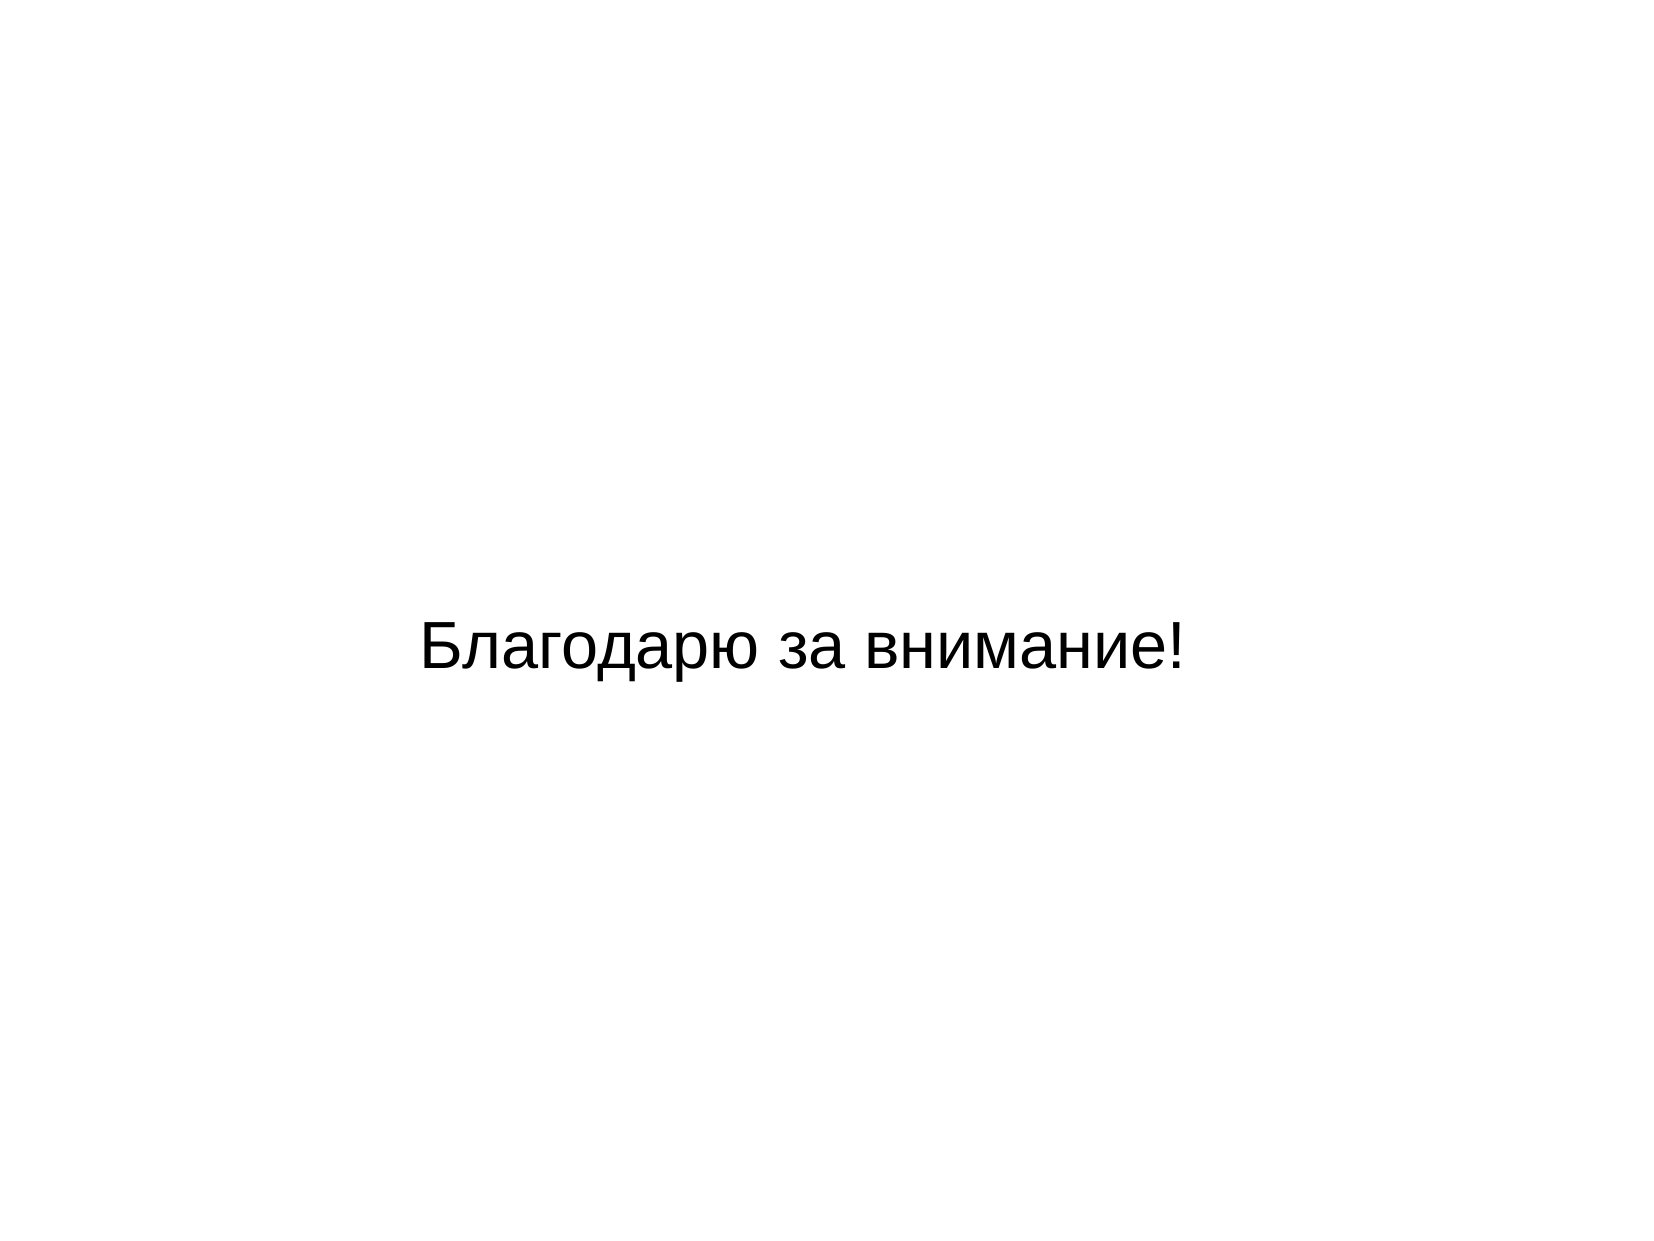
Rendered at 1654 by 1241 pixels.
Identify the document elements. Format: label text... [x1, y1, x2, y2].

list Благодарю за внимание! [348, 190, 1388, 739]
